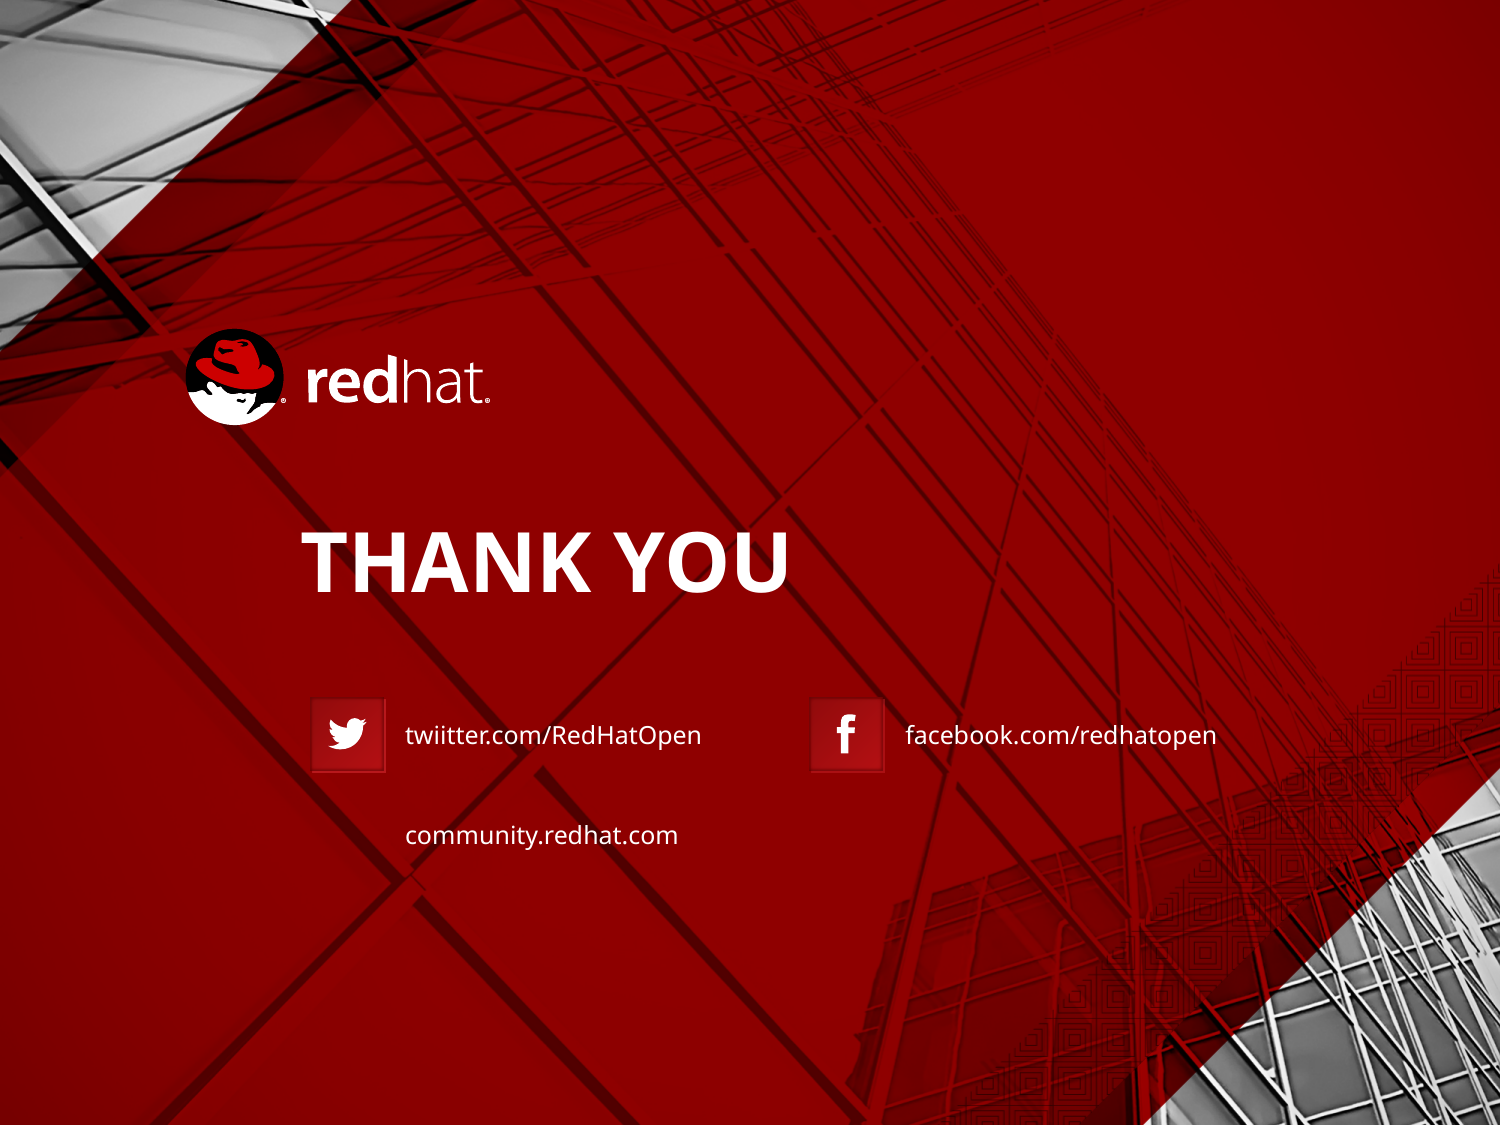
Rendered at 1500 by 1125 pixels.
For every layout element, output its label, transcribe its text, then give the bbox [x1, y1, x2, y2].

text_box twiitter.com/RedHatOpen [405, 717, 701, 750]
picture [0, 0, 1500, 1125]
text_box facebook.com/redhatopen [905, 717, 1208, 750]
title THANK YOU [300, 503, 1291, 716]
text_box community.redhat.com [405, 818, 758, 850]
